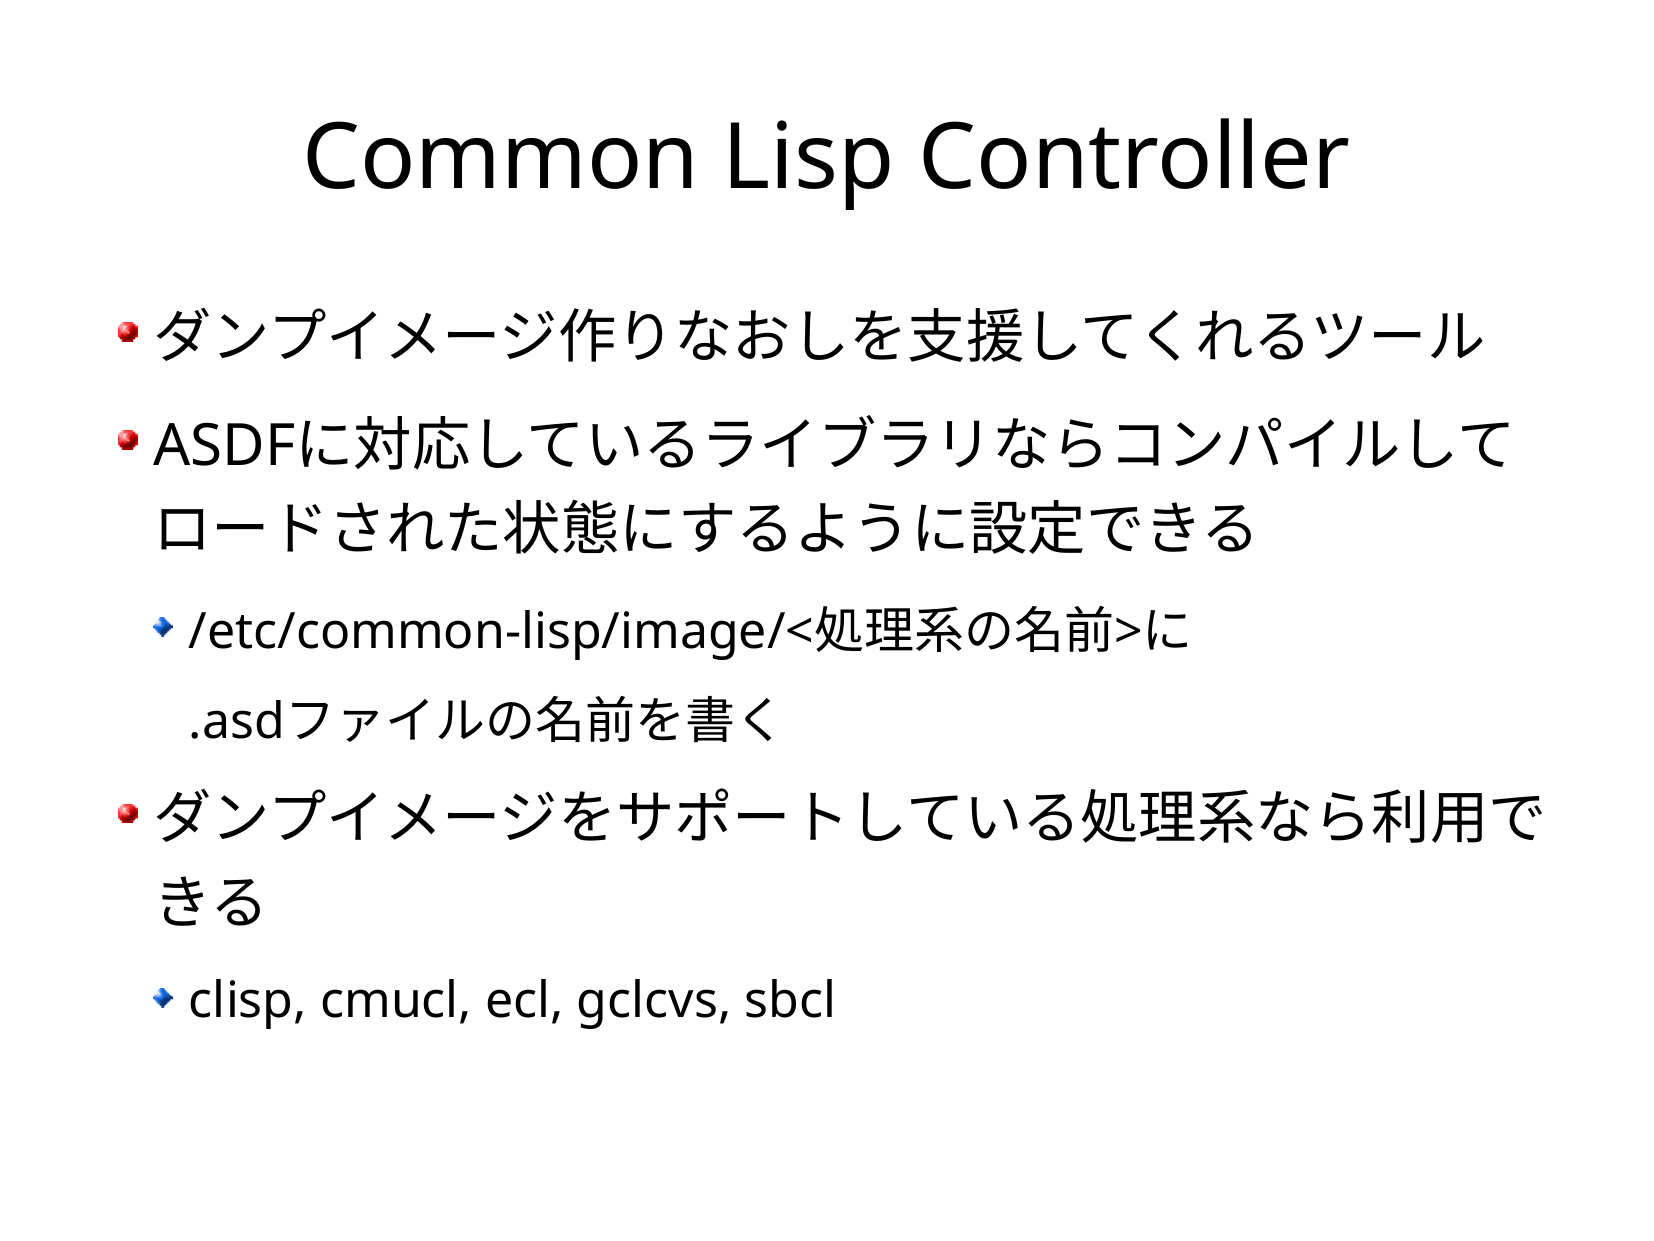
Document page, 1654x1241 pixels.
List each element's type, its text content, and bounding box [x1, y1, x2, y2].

title Common Lisp Controller [82, 56, 1571, 250]
list ダンプイメージ作りなおしを支援してくれるツール ASDFに対応しているライブラリならコンパイルしてロードされた状態にするように設定できる /etc/common-lisp/image/<処理系の名前>に .asdファイルの名前を書く ダンプイメージをサポートしている処理系なら利用できる clisp, cmucl, ecl, gclcvs, sbcl [82, 290, 1571, 1109]
